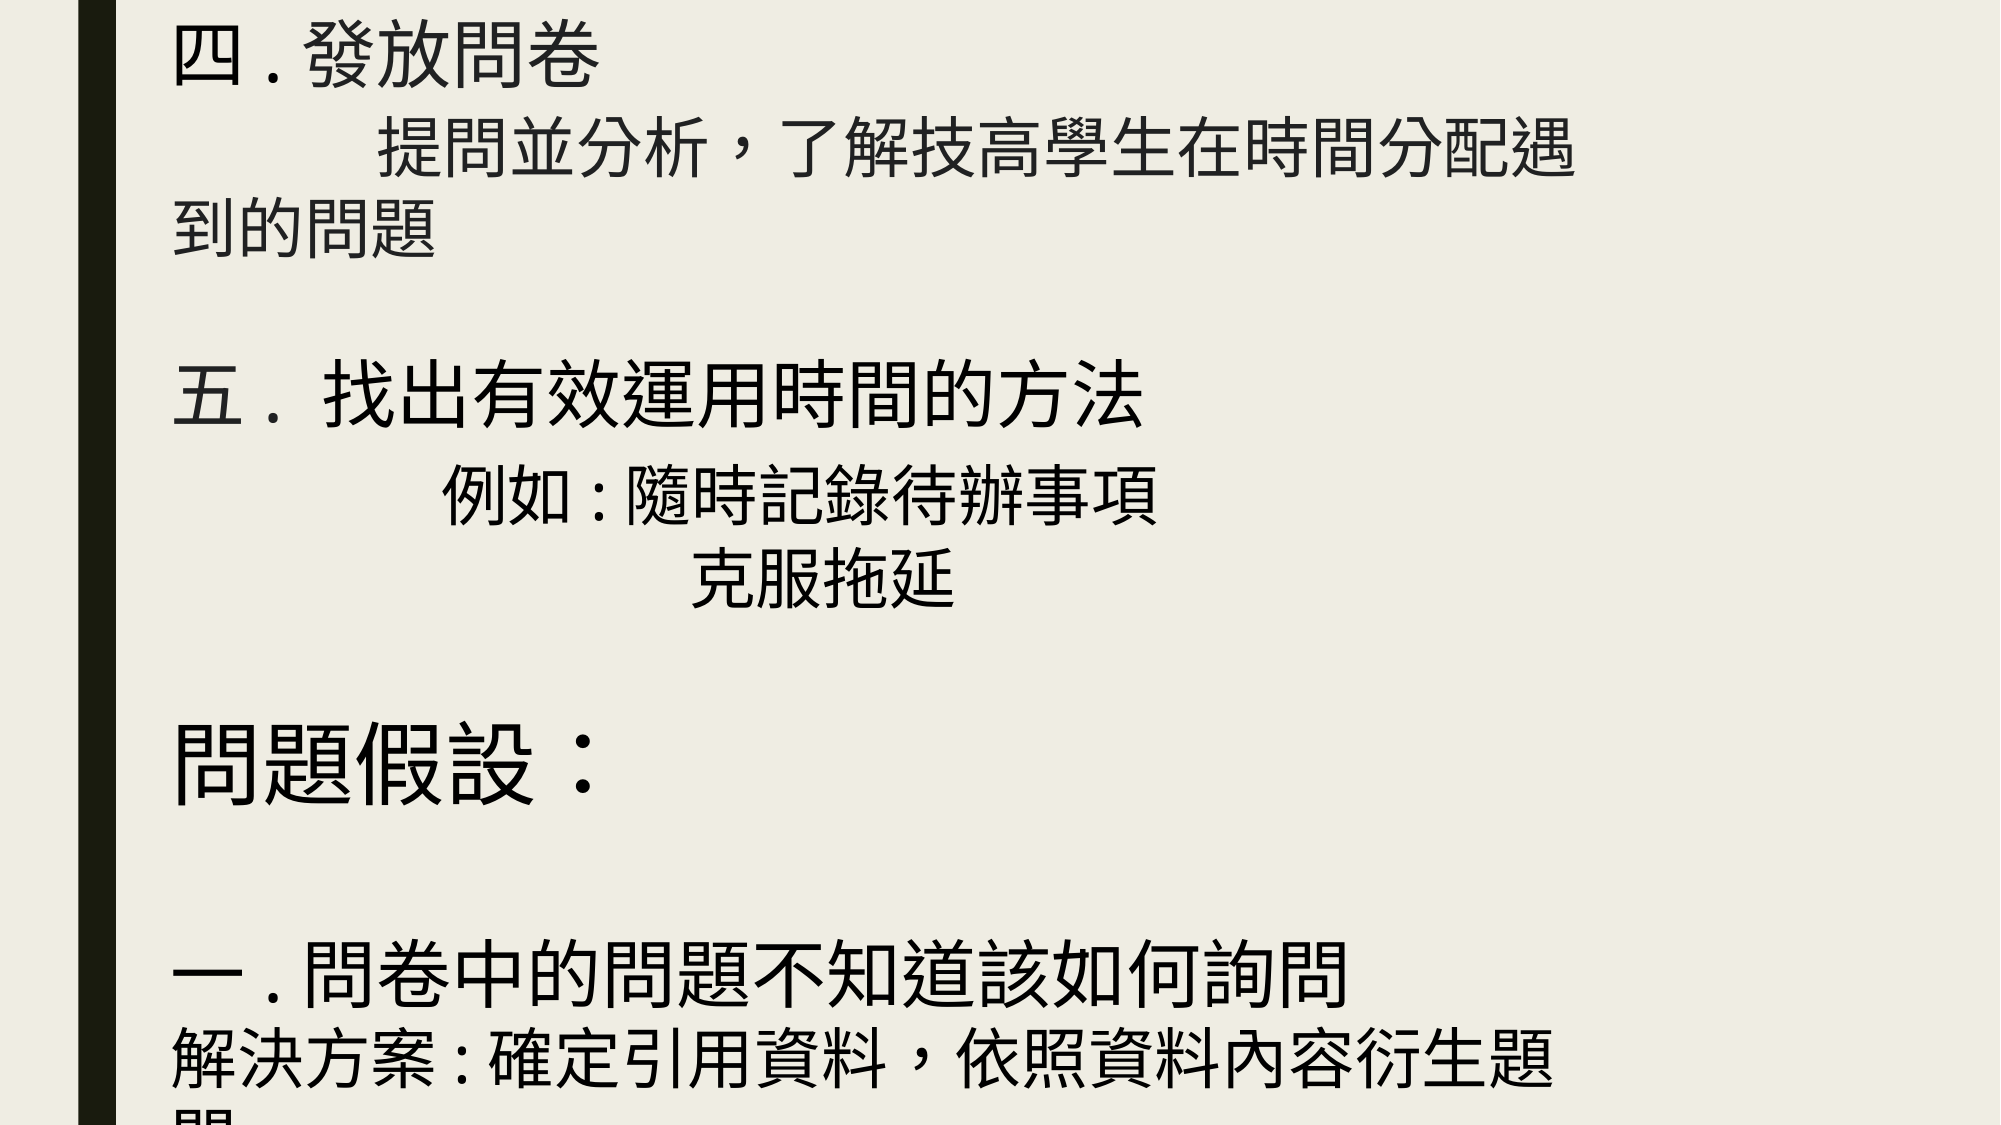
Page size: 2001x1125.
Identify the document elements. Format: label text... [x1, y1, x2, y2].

text_box 四.發放問卷 提問並分析，了解技高學生在時間分配遇到的問題 五. 找出有效運用時間的方法 例如:隨時記錄待辦事項 克服拖延 問題假設： 一.問卷中的問題不知道該如何詢問 解決方案:確定引用資料，依照資料內容衍生題問 [155, 0, 1607, 1125]
